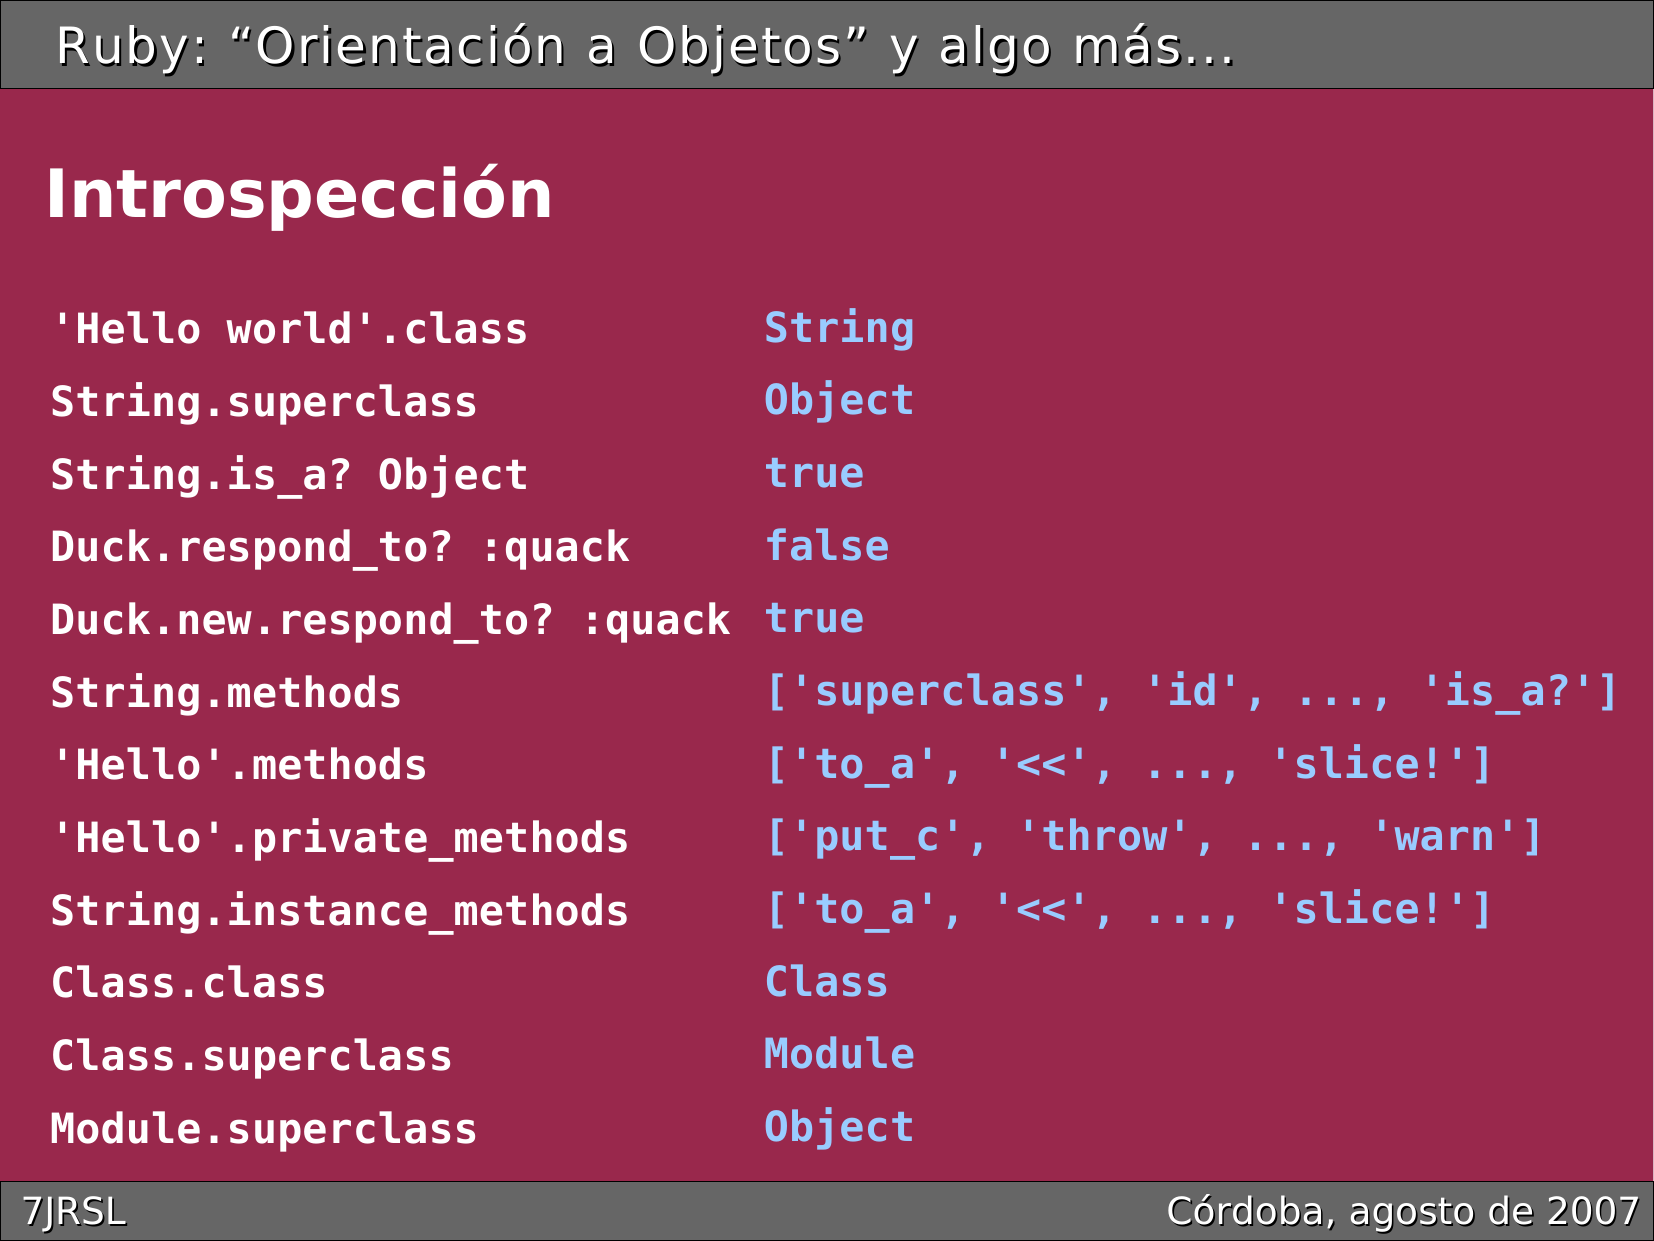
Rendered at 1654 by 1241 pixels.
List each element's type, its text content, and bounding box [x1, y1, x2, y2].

text_box Córdoba, agosto de 2007 [1151, 1182, 1654, 1241]
text_box 7JRSL [5, 1182, 178, 1241]
text_box Ruby: “Orientación a Objetos” y algo más... [40, 9, 1565, 89]
text_box [0, 0, 1654, 89]
text_box String Object true false true ['superclass', 'id', ..., 'is_a?'] ['to_a', '<<', ..., 'slice!'] ['put_c', 'throw', ..., 'warn'] ['to_a', '<<', ..., 'slice!'] Class Module Object [749, 271, 1638, 1135]
text_box Introspección [29, 147, 1625, 241]
text_box [0, 1181, 1654, 1241]
text_box 'Hello world'.class String.superclass String.is_a? Object Duck.respond_to? :quack Duck.new.respond_to? :quack String.methods 'Hello'.methods 'Hello'.private_methods String.instance_methods Class.class Class.superclass Module.superclass [35, 273, 747, 1137]
